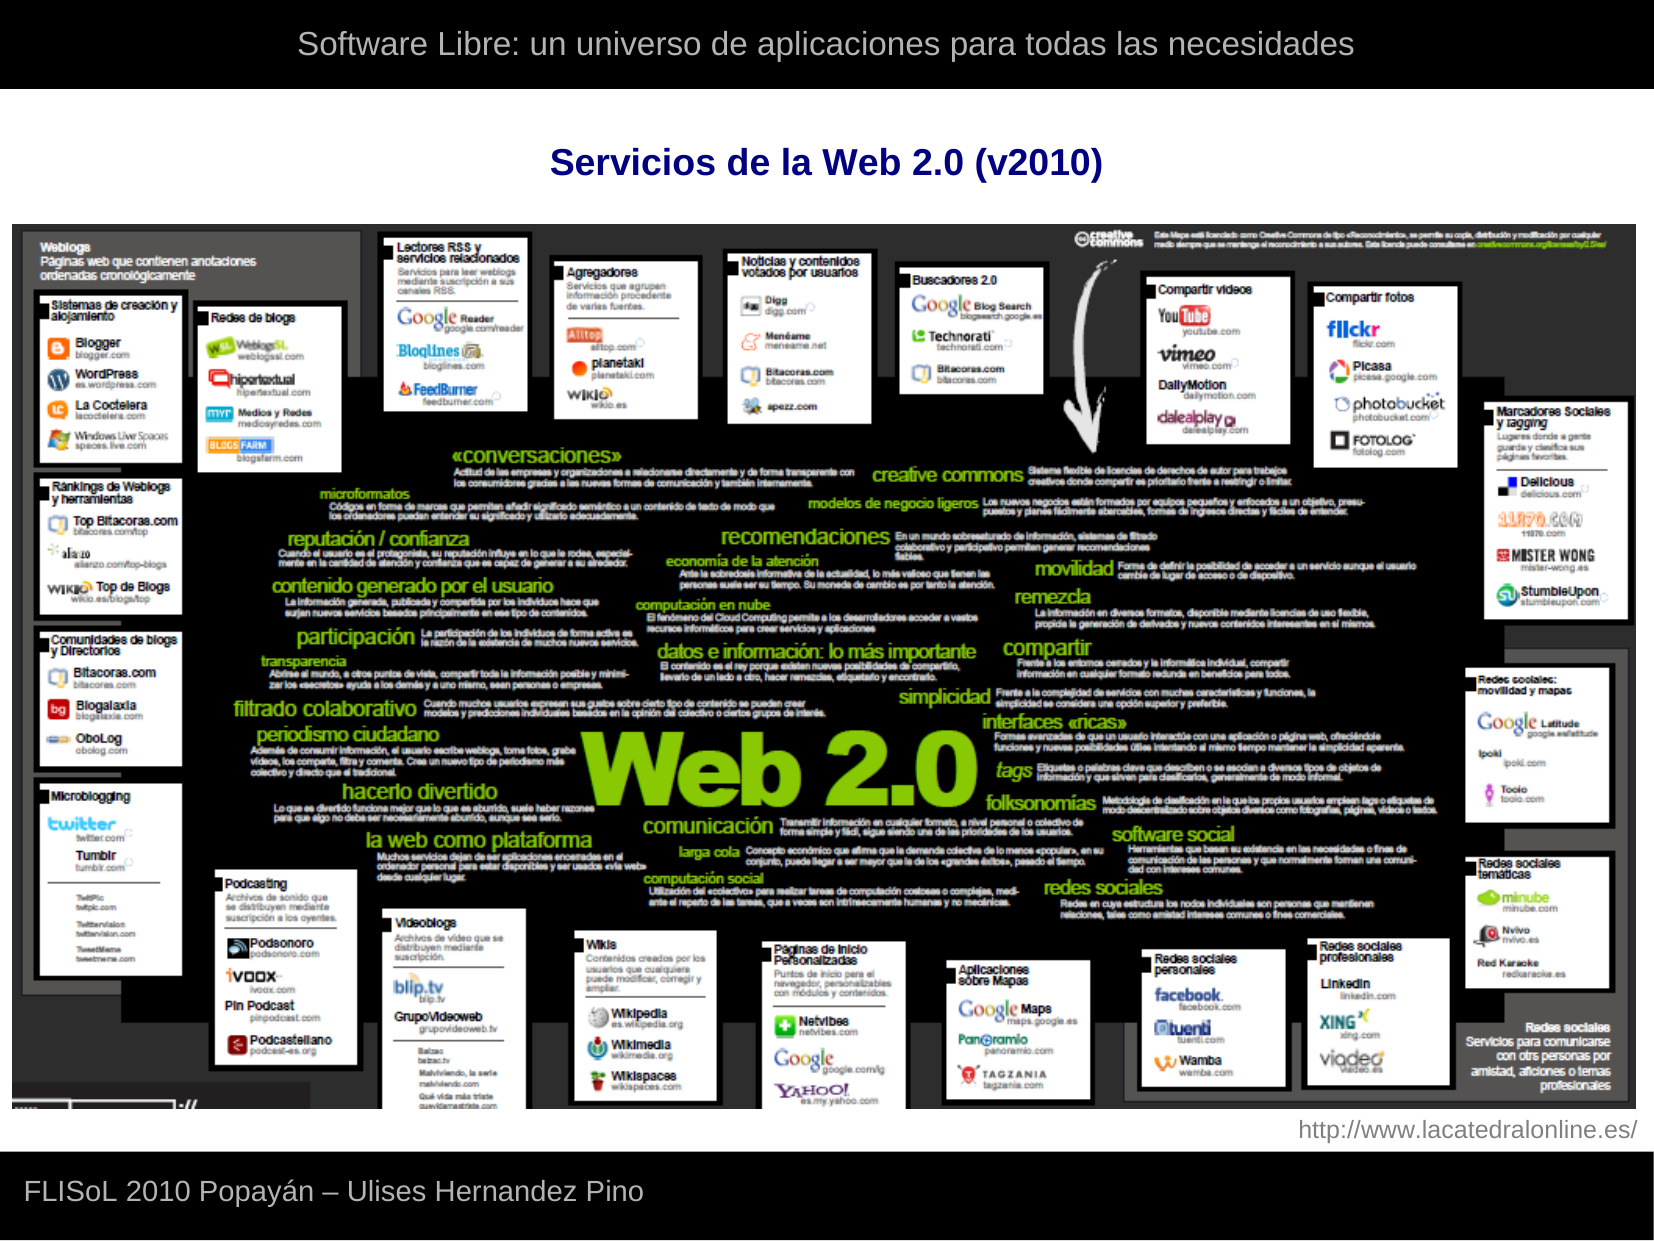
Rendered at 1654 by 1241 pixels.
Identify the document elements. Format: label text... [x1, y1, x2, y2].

text_box http://www.lacatedralonline.es/ [1283, 1108, 1654, 1152]
picture [12, 224, 1636, 1109]
title Servicios de la Web 2.0 (v2010) [82, 125, 1571, 200]
